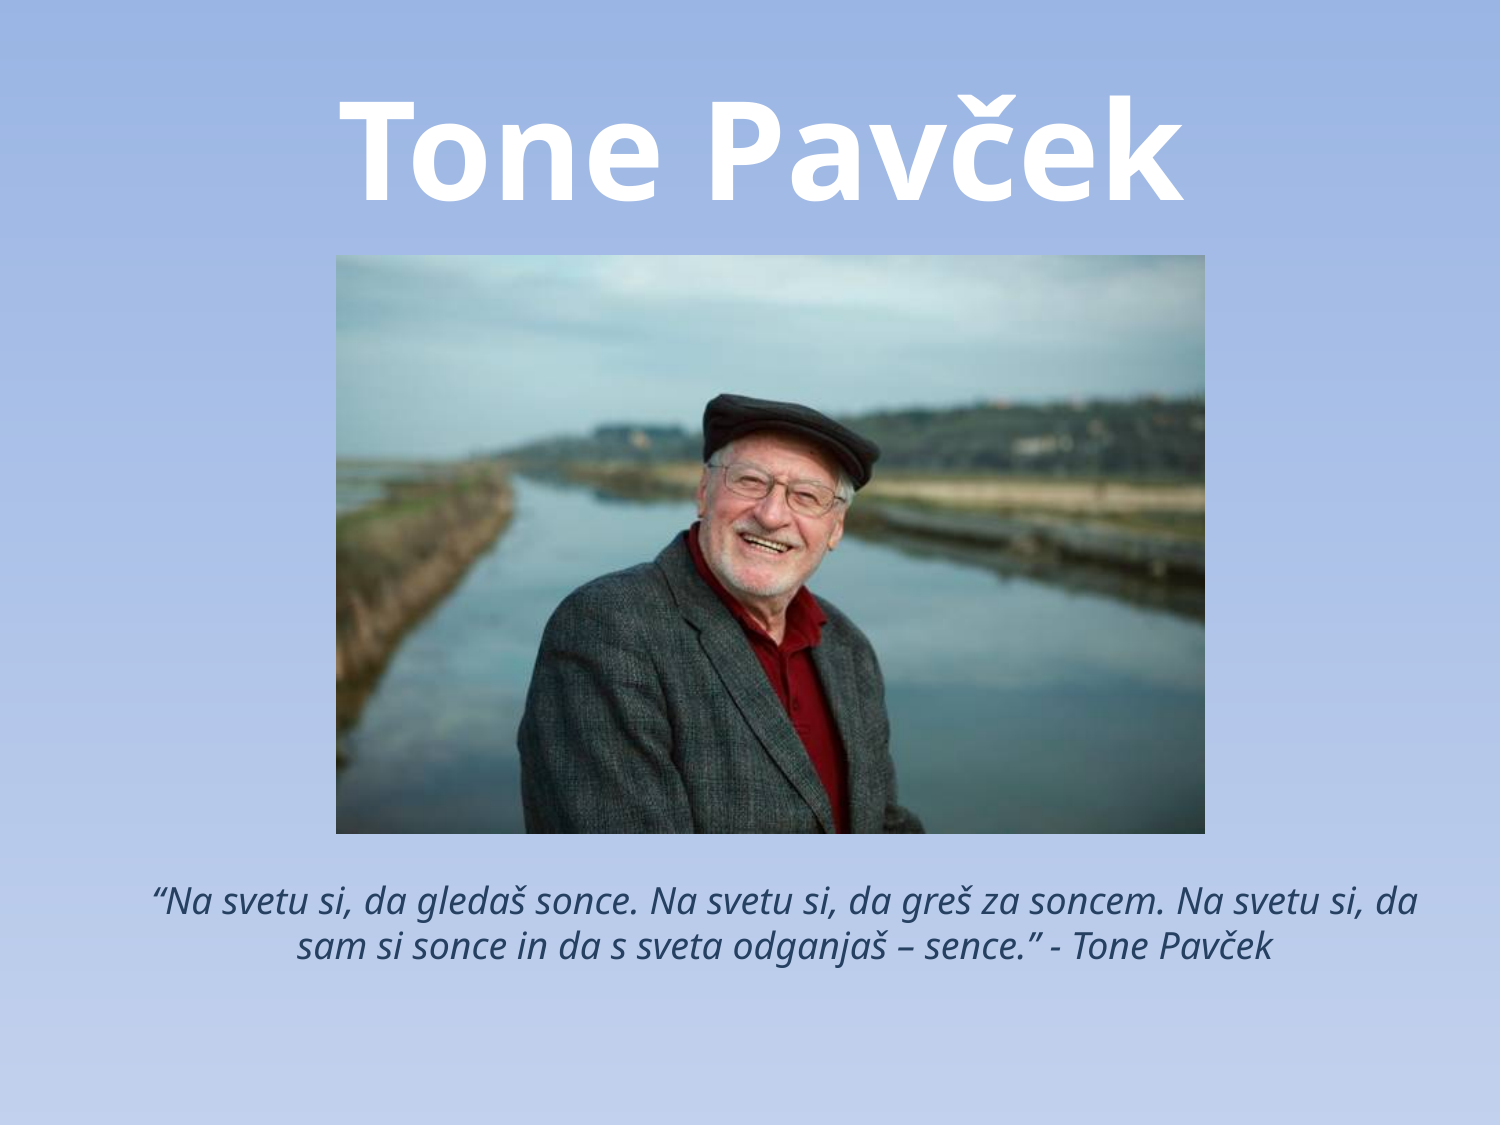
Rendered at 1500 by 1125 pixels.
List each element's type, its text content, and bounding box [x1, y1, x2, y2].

text_box “Na svetu si, da gledaš sonce. Na svetu si, da greš za soncem. Na svetu si, da sam si sonce in da s sveta odganjaš – sence.” - Tone Pavček [112, 869, 1459, 975]
title Tone Pavček [123, 42, 1399, 249]
picture [336, 255, 1205, 835]
